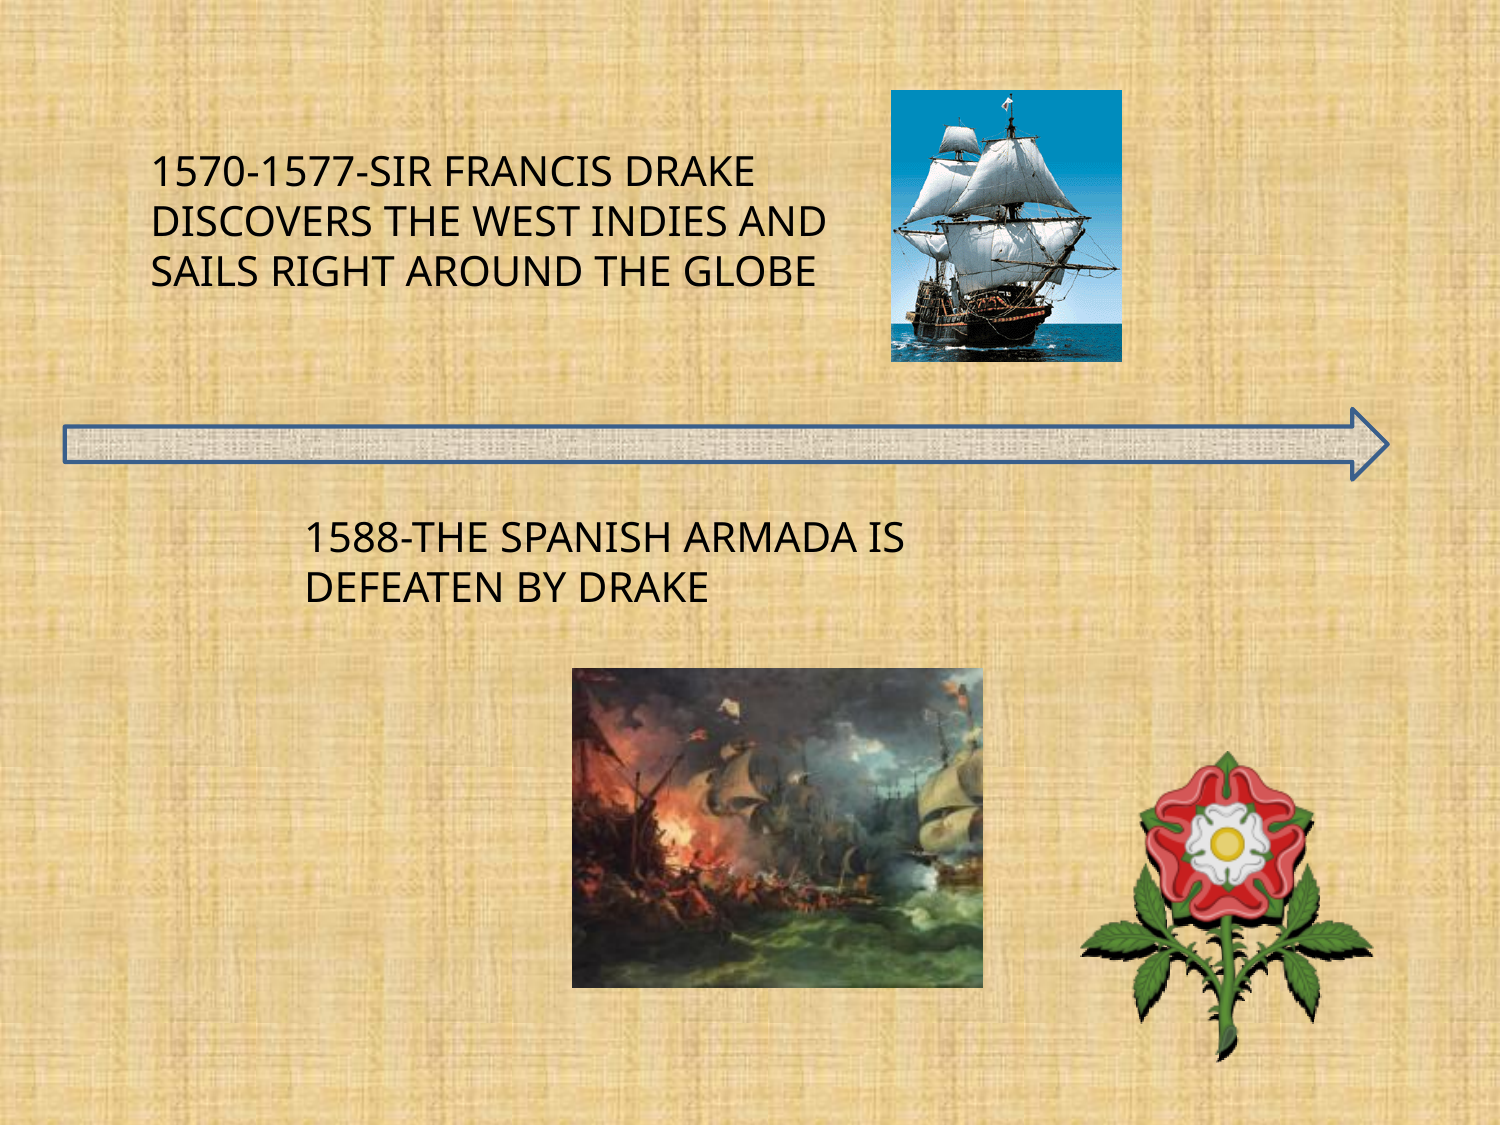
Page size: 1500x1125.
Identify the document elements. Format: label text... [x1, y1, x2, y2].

text_box 1570-1577-SIR FRANCIS DRAKE DISCOVERS THE WEST INDIES AND SAILS RIGHT AROUND THE GLOBE [135, 137, 869, 303]
text_box 1588-THE SPANISH ARMADA IS DEFEATEN BY DRAKE [289, 503, 1117, 619]
text_box [64, 408, 1388, 480]
picture [0, 0, 1500, 1125]
